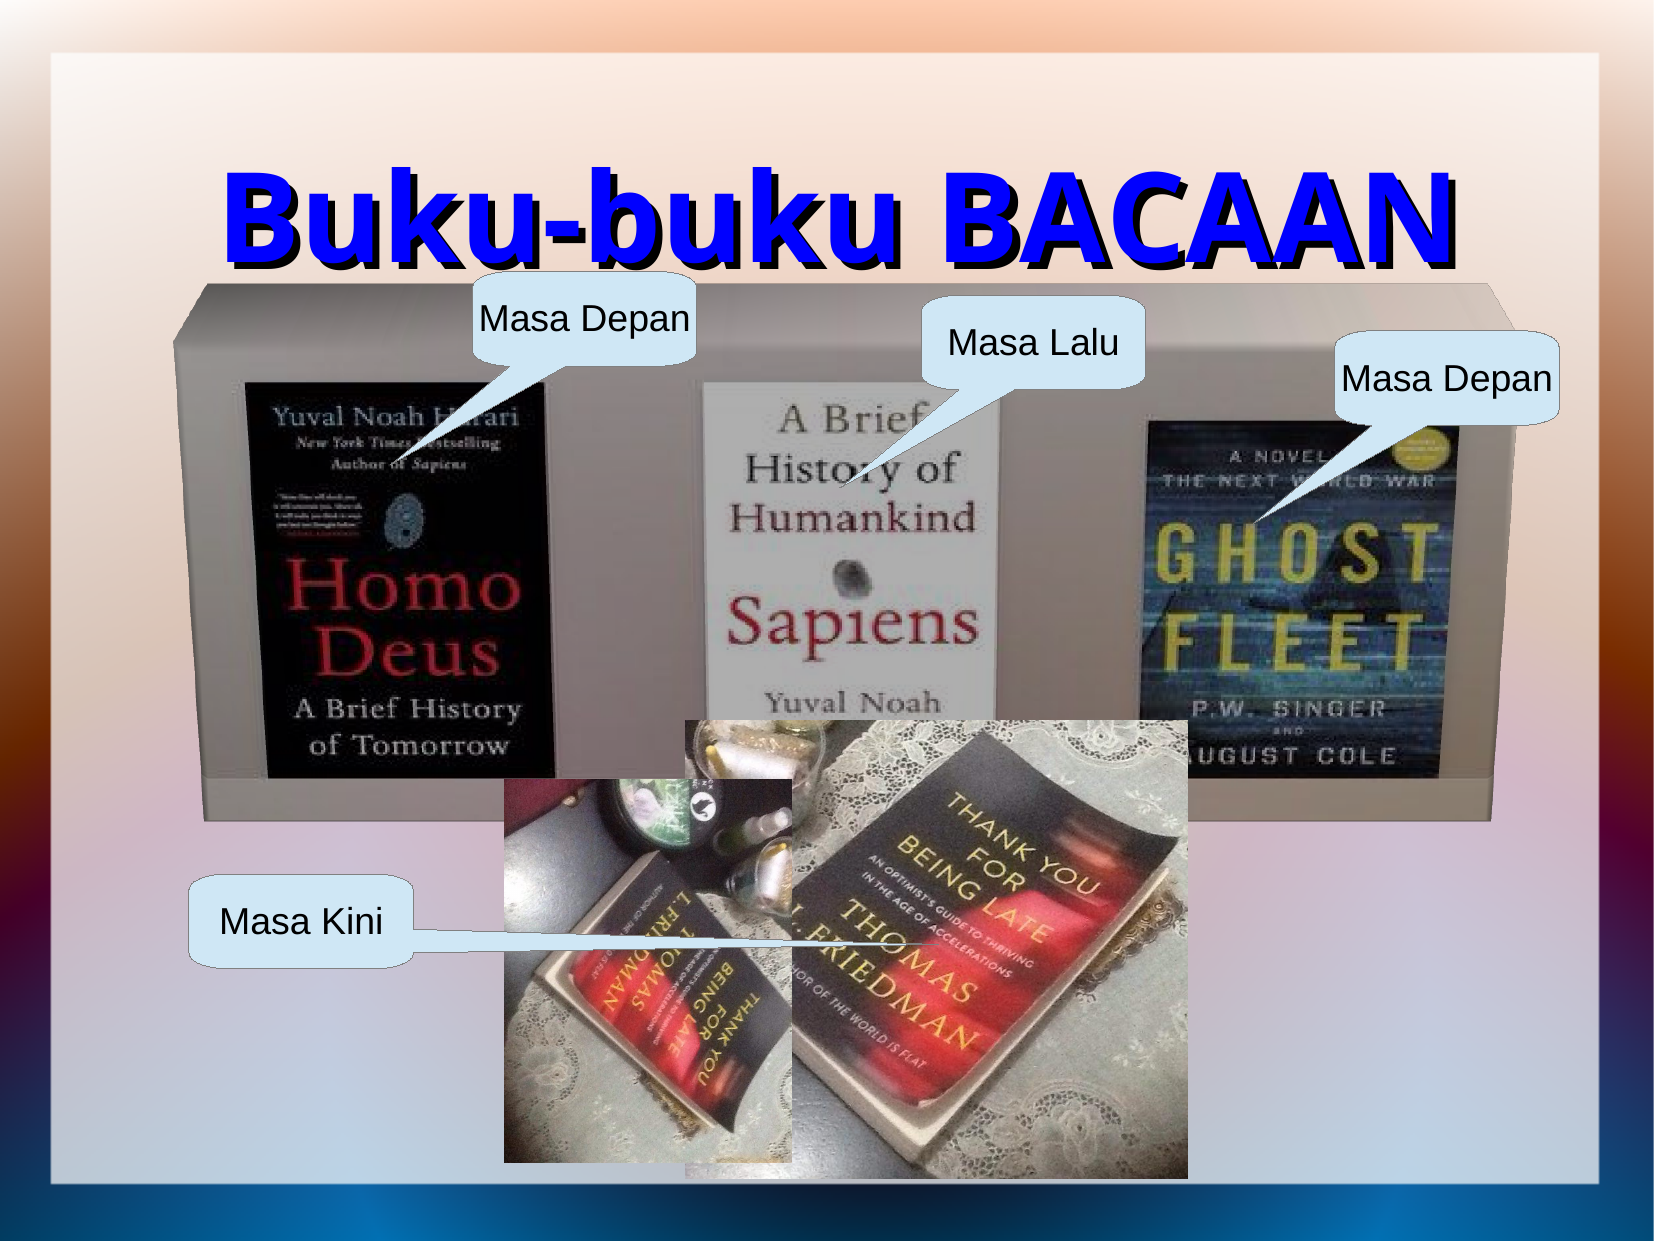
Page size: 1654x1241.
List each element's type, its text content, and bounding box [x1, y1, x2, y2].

title Buku-buku BACAAN [94, 73, 1583, 355]
text_box Masa Lalu [839, 295, 1146, 488]
text_box Masa Kini [188, 874, 939, 969]
text_box Masa Depan [390, 271, 697, 465]
picture [0, 0, 1654, 1241]
text_box Masa Depan [1253, 330, 1560, 524]
